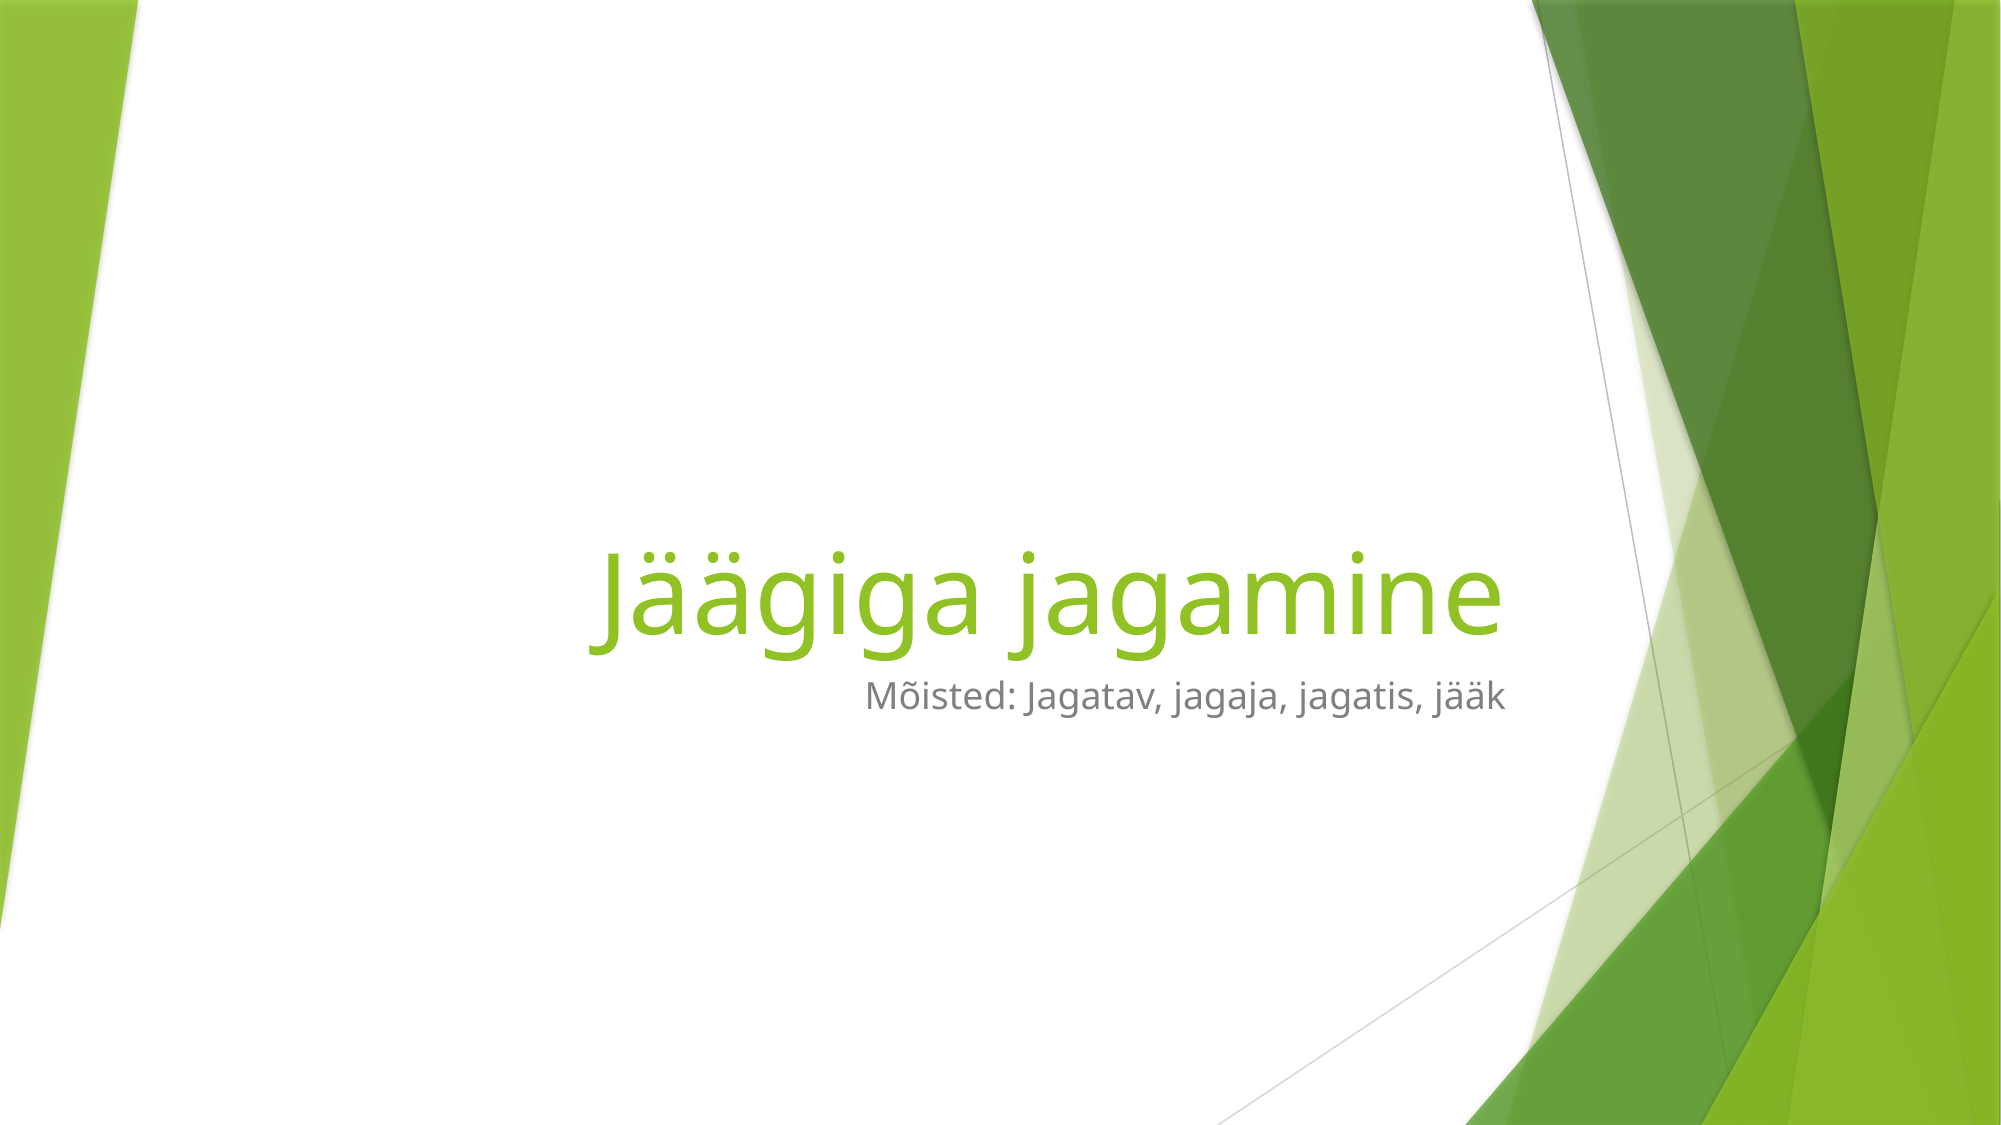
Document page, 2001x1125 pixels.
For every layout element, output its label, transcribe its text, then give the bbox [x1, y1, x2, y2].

title Jäägiga jagamine [247, 394, 1522, 664]
subtitle Mõisted: Jagatav, jagaja, jagatis, jääk [247, 664, 1522, 845]
